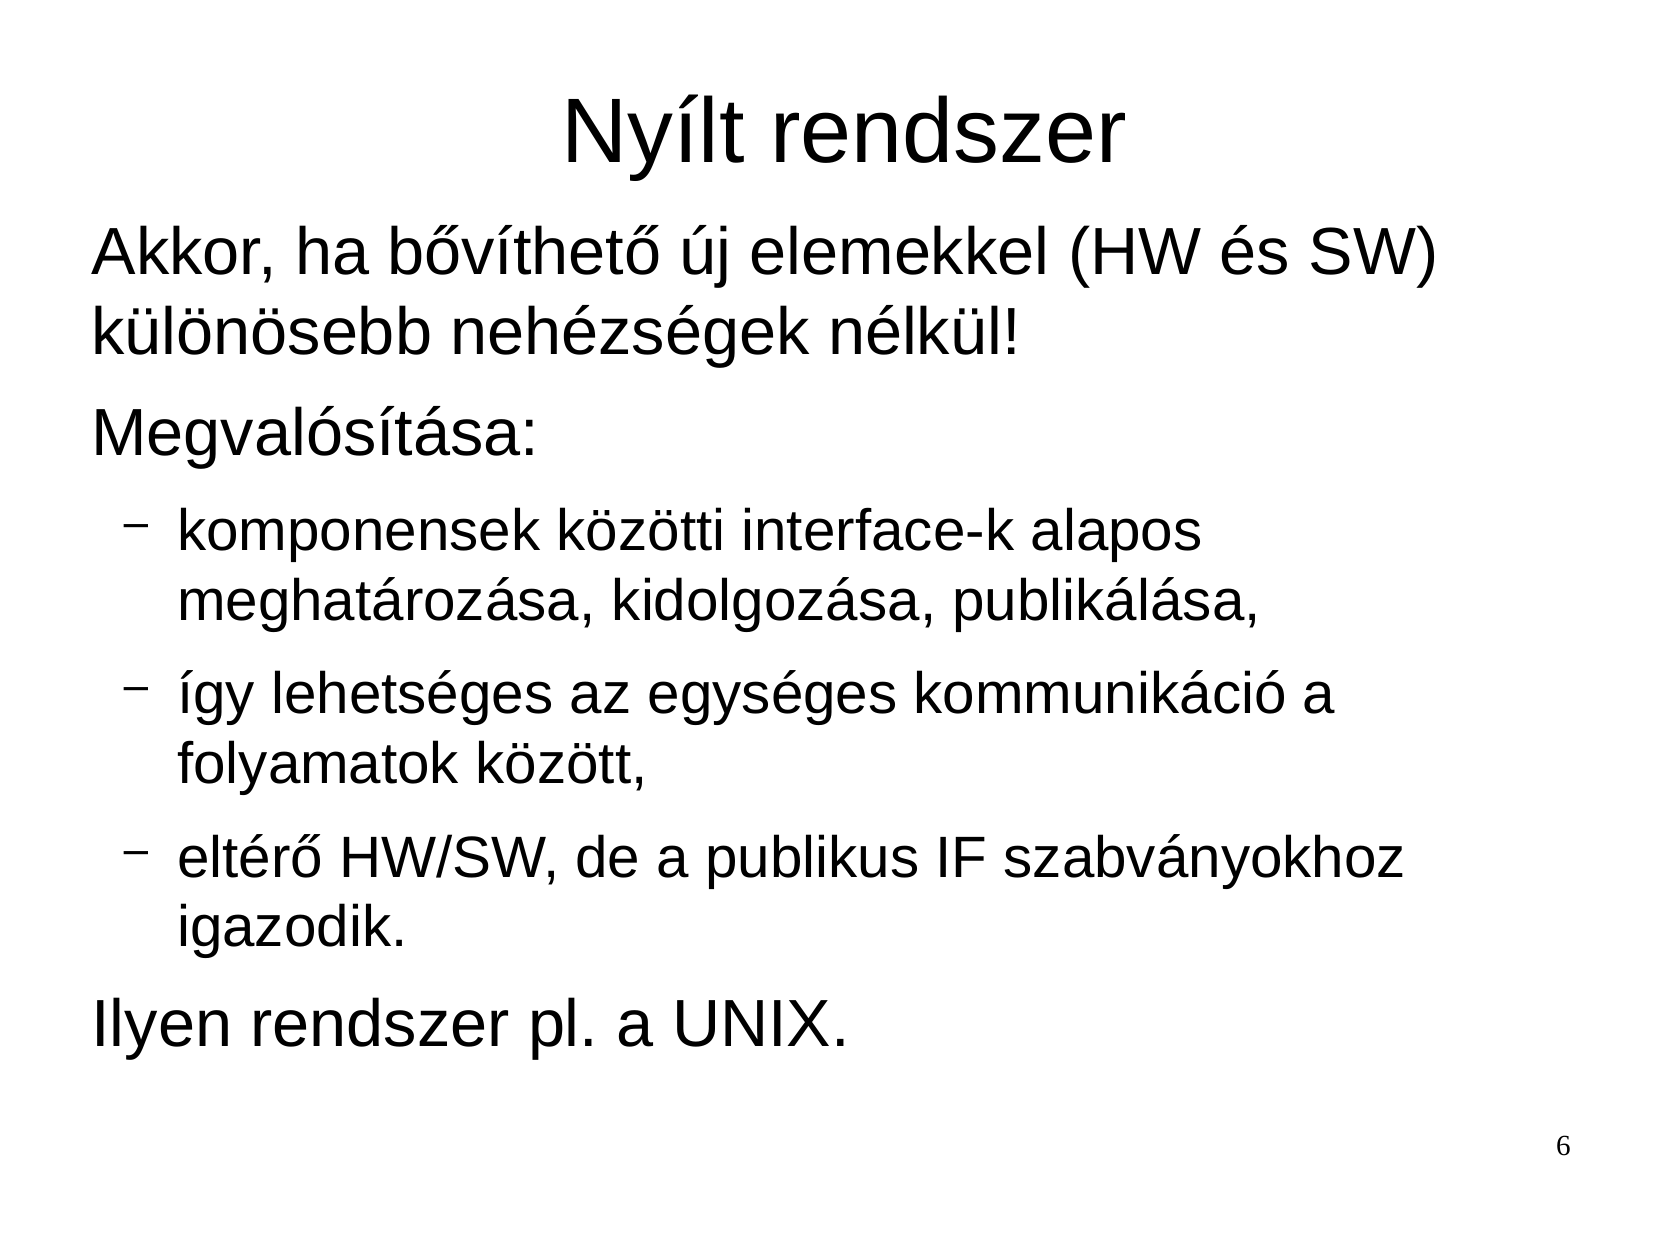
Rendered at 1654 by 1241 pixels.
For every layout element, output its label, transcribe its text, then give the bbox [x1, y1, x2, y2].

title Nyílt rendszer [124, 22, 1530, 199]
list Akkor, ha bővíthető új elemekkel (HW és SW) különösebb nehézségek nélkül! Megvalósítása: komponensek közötti interface-k alapos meghatározása, kidolgozása, publikálása, így lehetséges az egységes kommunikáció a folyamatok között, eltérő HW/SW, de a publikus IF szabványokhoz igazodik. Ilyen rendszer pl. a UNIX. [20, 199, 1583, 1199]
